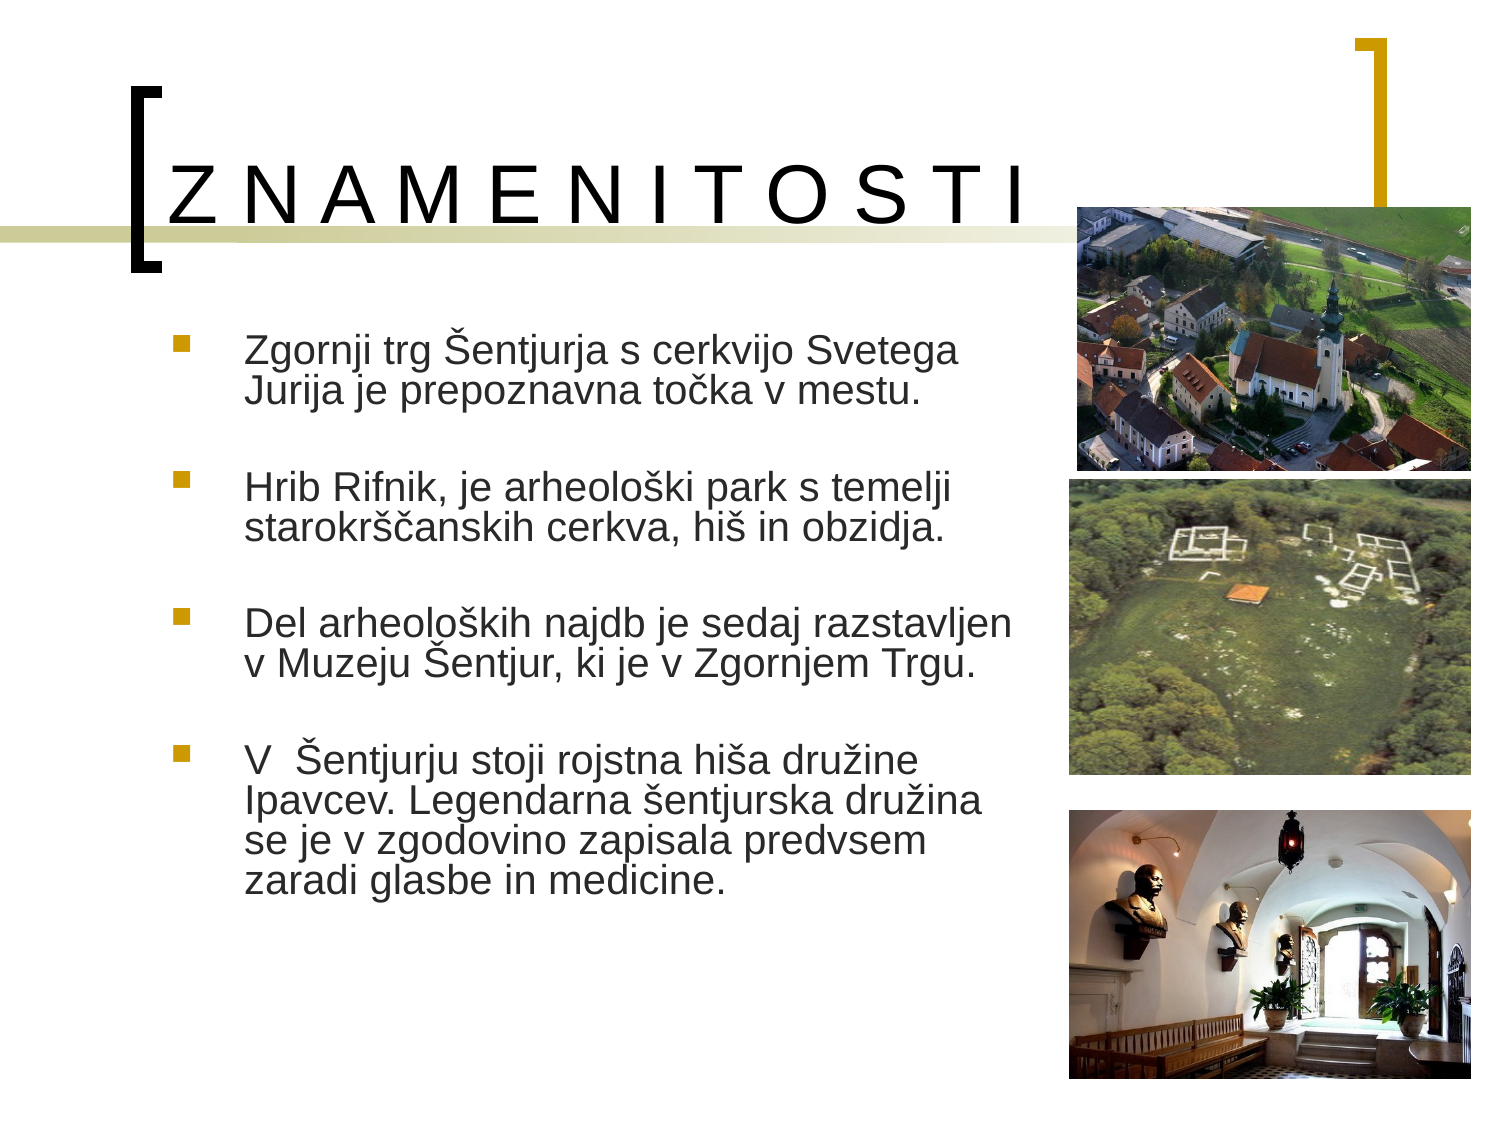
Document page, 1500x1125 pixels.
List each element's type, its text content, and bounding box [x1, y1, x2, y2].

title Z N A M E N I T O S T I [152, 15, 1328, 248]
picture [1069, 810, 1471, 1079]
picture [1077, 207, 1471, 471]
picture [1069, 479, 1471, 775]
list Zgornji trg Šentjurja s cerkvijo Svetega Jurija je prepoznavna točka v mestu. Hrib Rifnik, je arheološki park s temelji starokrščanskih cerkva, hiš in obzidja. Del arheoloških najdb je sedaj razstavljen v Muzeju Šentjur, ki je v Zgornjem Trgu. V Šentjurju stoji rojstna hiša družine Ipavcev. Legendarna šentjurska družina se je v zgodovino zapisala predvsem zaradi glasbe in medicine. [155, 324, 1046, 1000]
